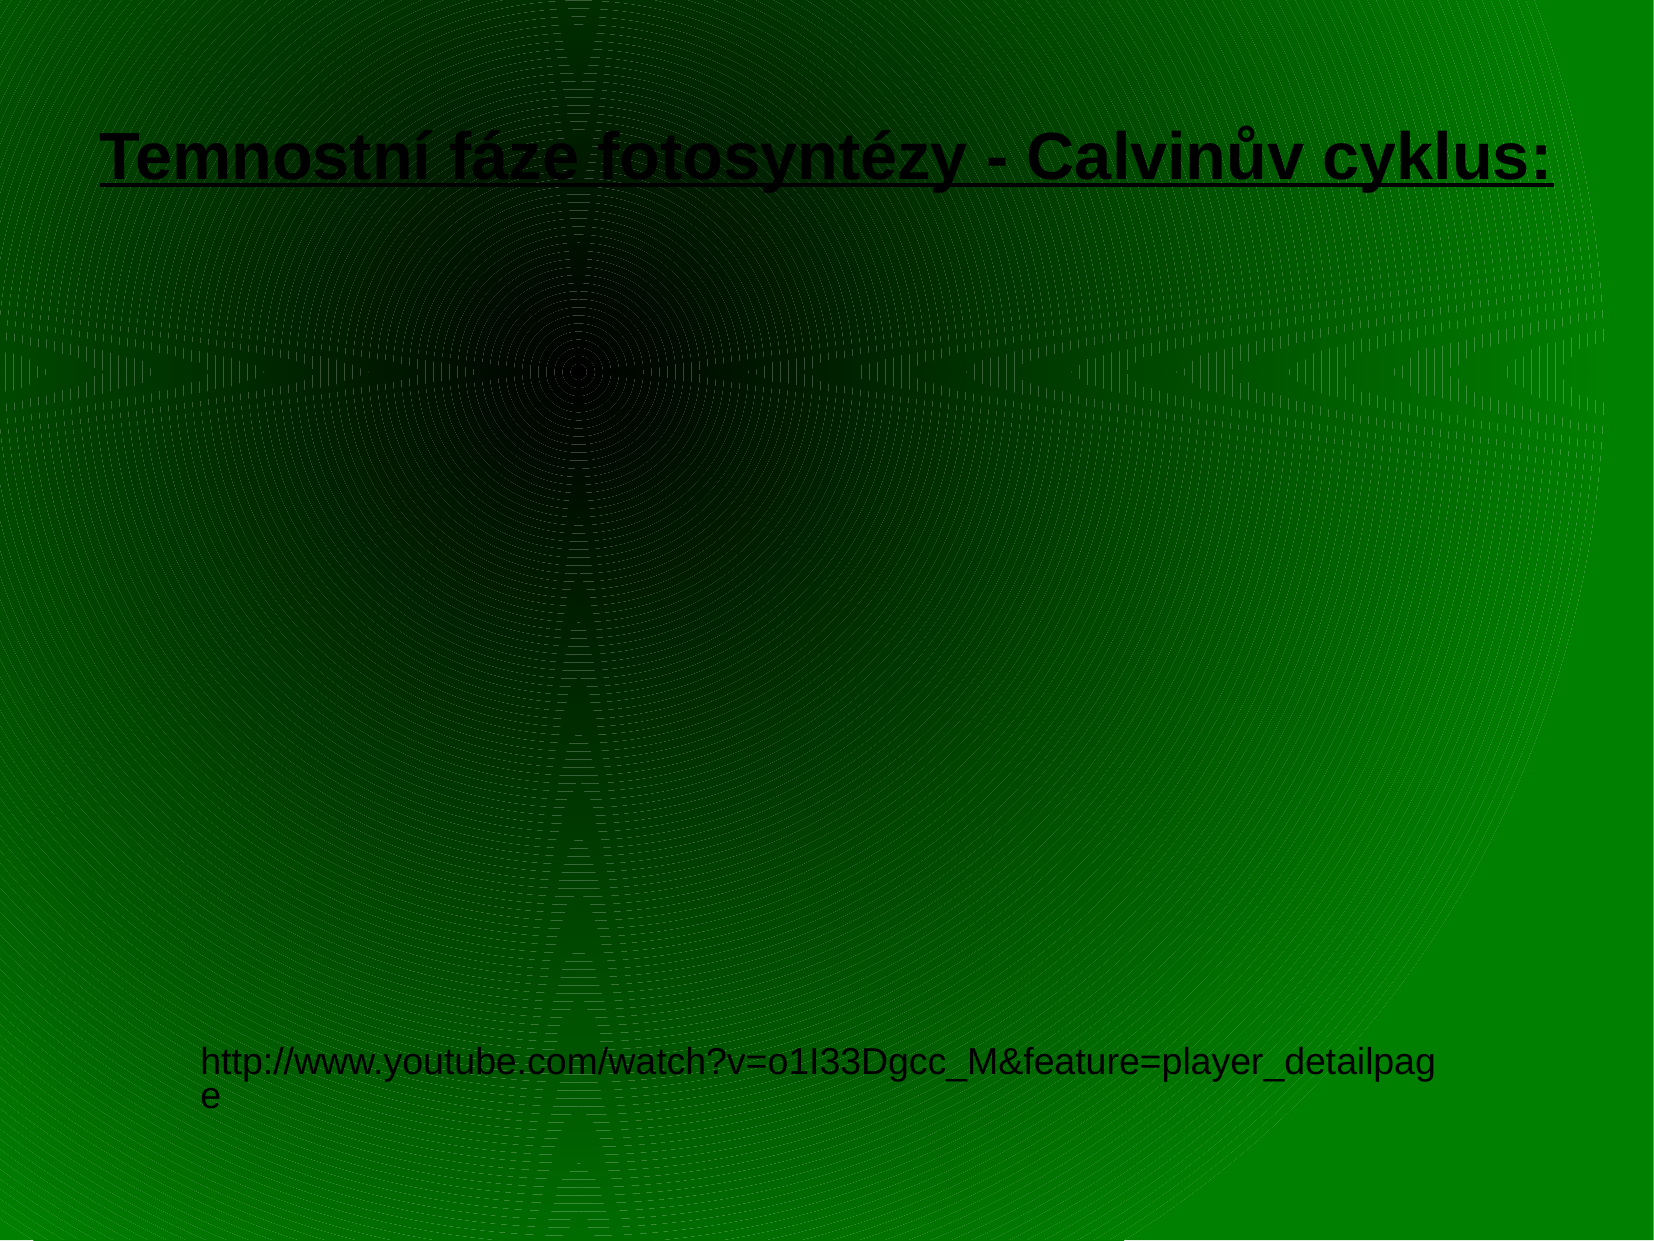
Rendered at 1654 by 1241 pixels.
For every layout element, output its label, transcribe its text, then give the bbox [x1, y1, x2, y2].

title Temnostní fáze fotosyntézy - Calvinův cyklus: [82, 49, 1571, 257]
text_box http://www.youtube.com/watch?v=o1I33Dgcc_M&feature=player_detailpage [185, 1033, 1468, 1133]
picture [281, 210, 1373, 1030]
